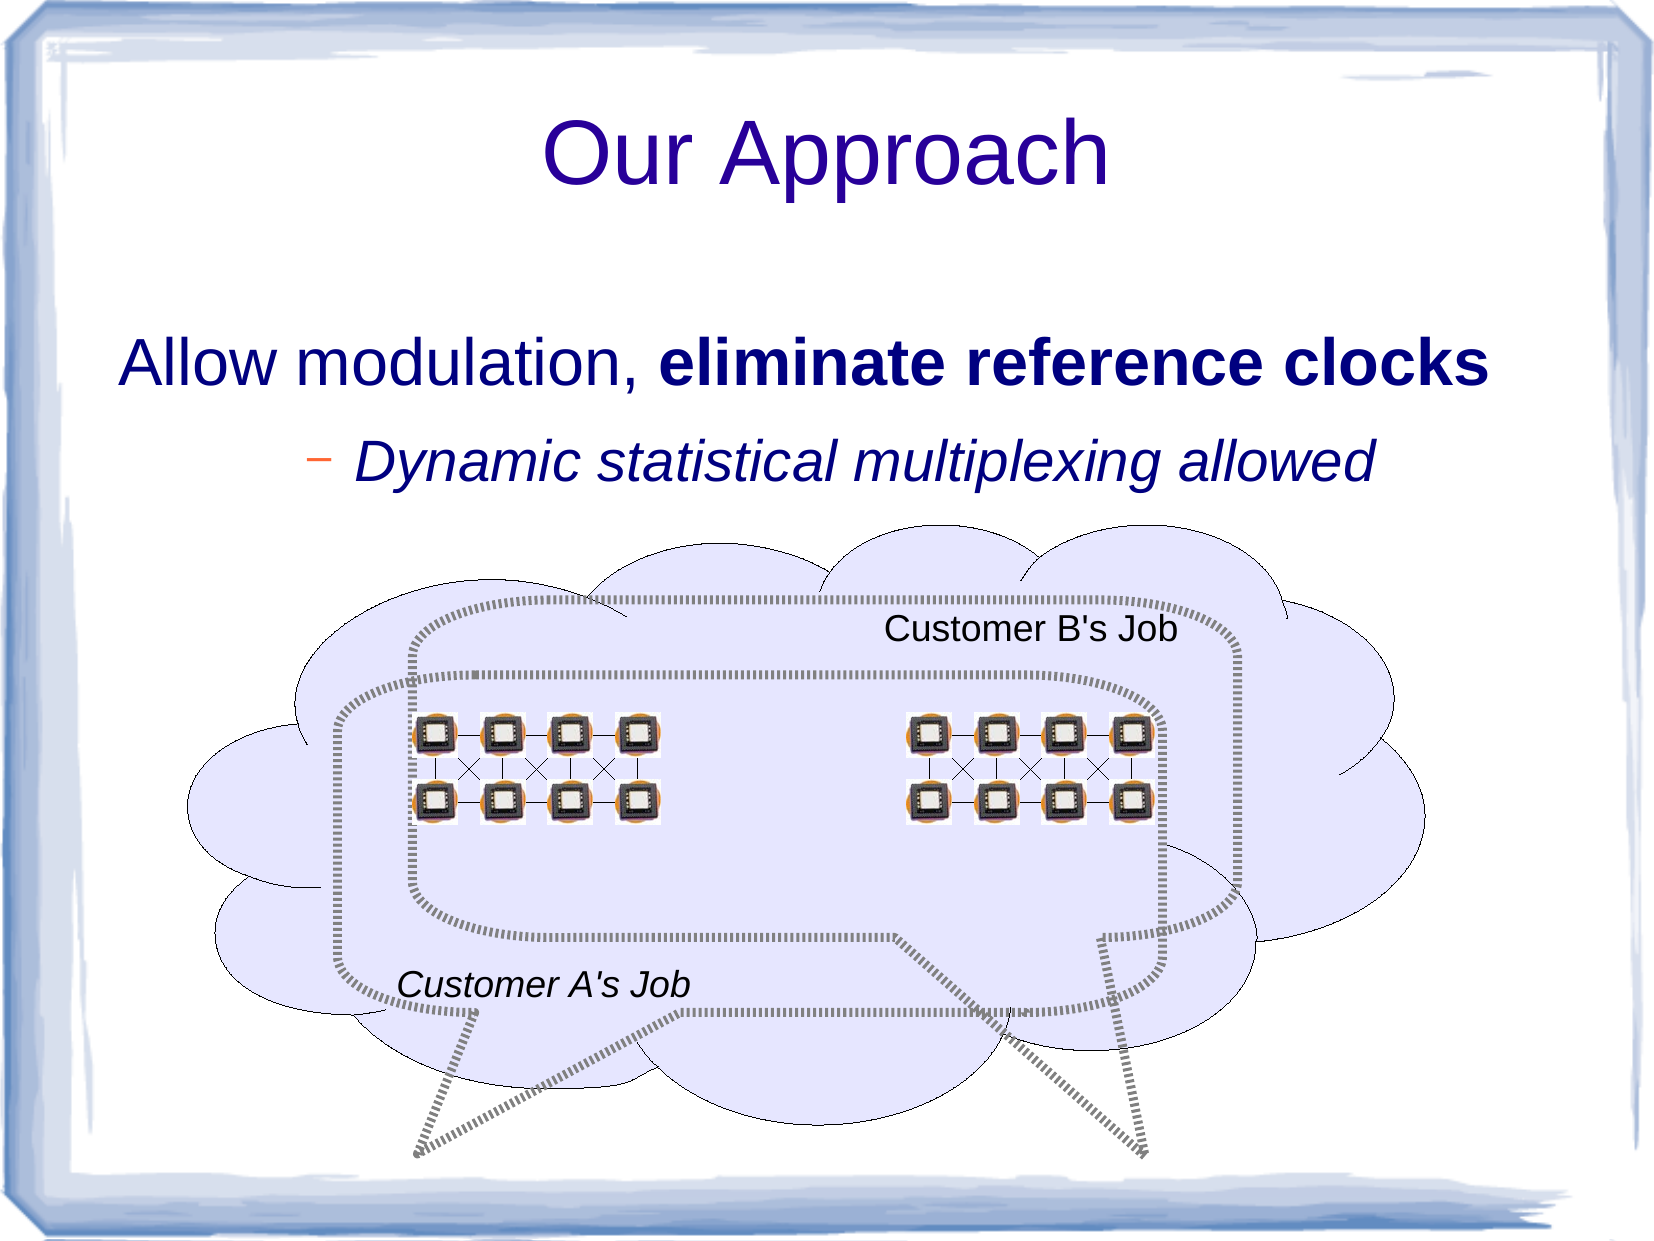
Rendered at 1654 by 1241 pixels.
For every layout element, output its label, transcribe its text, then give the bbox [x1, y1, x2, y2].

text_box Customer A's Job [337, 955, 751, 1013]
title Our Approach [82, 56, 1571, 250]
picture [0, 0, 1654, 1241]
text_box [187, 525, 1426, 1126]
list Allow modulation, eliminate reference clocks Dynamic statistical multiplexing allowed [118, 324, 1571, 494]
text_box Customer B's Job [825, 600, 1238, 657]
